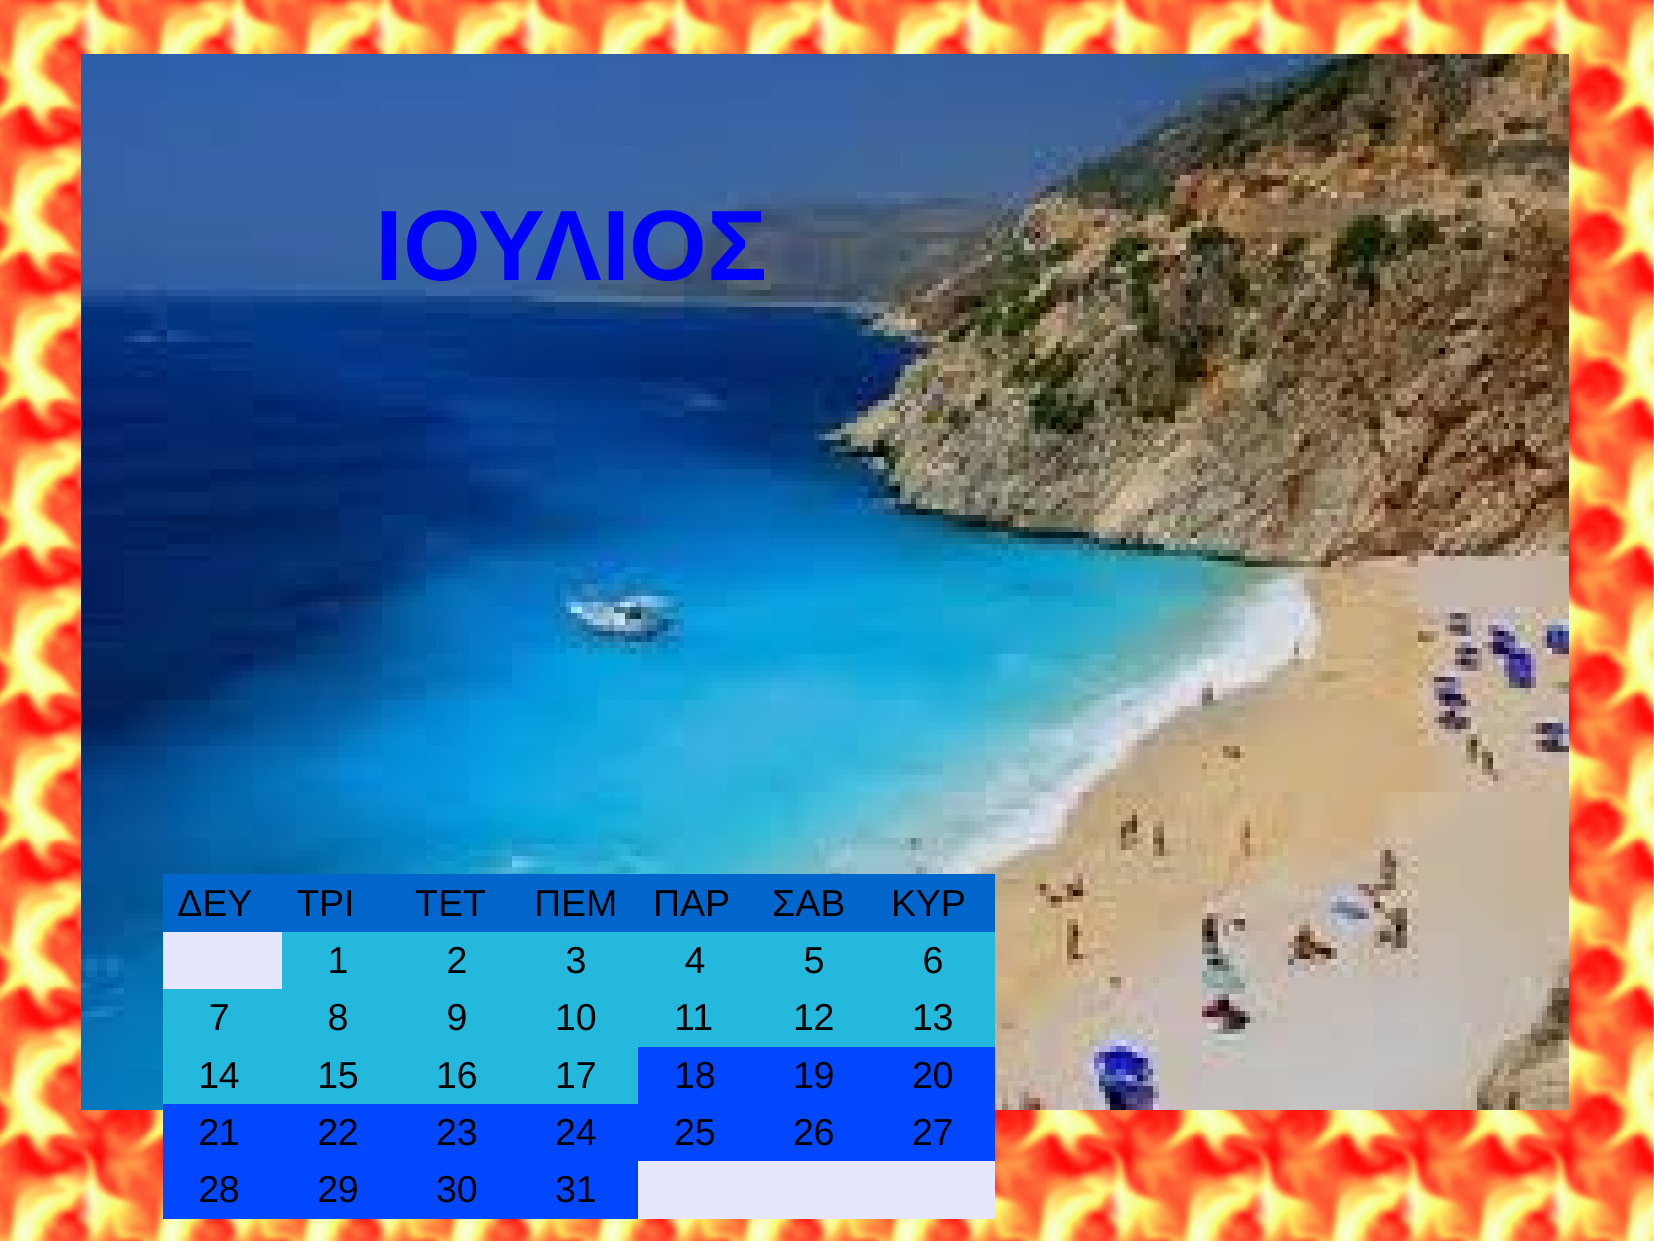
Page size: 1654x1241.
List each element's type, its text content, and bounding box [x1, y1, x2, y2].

table_cell 27 [876, 1104, 995, 1161]
table_cell 4 [638, 932, 757, 989]
table_cell 8 [282, 989, 400, 1047]
table_cell 23 [400, 1104, 519, 1161]
table_cell 26 [757, 1104, 876, 1161]
table_cell 7 [163, 989, 282, 1047]
table_cell 3 [519, 932, 638, 989]
table_cell 13 [876, 989, 995, 1047]
table_cell 9 [400, 989, 519, 1047]
table_cell 14 [163, 1047, 282, 1104]
table_cell 5 [757, 932, 876, 989]
table_header ΣΑΒ [757, 874, 876, 932]
table_header ΤΕΤ [400, 874, 519, 932]
table_cell 19 [757, 1047, 876, 1104]
table_header ΔΕΥ [163, 874, 282, 932]
table_cell 17 [519, 1047, 638, 1104]
table_header ΤΡΙ [282, 874, 400, 932]
table_cell 12 [757, 989, 876, 1047]
table_cell 31 [519, 1161, 638, 1219]
picture [0, 0, 1654, 1241]
table_cell [638, 1161, 757, 1219]
table_cell [163, 932, 282, 989]
table_cell 18 [638, 1047, 757, 1104]
table_header ΚΥΡ [876, 874, 995, 932]
table_cell 22 [282, 1104, 400, 1161]
table_cell 6 [876, 932, 995, 989]
table_cell 20 [876, 1047, 995, 1104]
table_header ΠΕΜ [519, 874, 638, 932]
table_cell 2 [400, 932, 519, 989]
table_header ΠΑΡ [638, 874, 757, 932]
text_box ΙΟΥΛΙΟΣ [360, 183, 784, 310]
table_cell 11 [638, 989, 757, 1047]
table_cell 10 [519, 989, 638, 1047]
table_cell 30 [400, 1161, 519, 1219]
table_cell 21 [163, 1104, 282, 1161]
table_cell 15 [282, 1047, 400, 1104]
table_cell 16 [400, 1047, 519, 1104]
table_cell 28 [163, 1161, 282, 1219]
table_cell 24 [519, 1104, 638, 1161]
table_cell [757, 1161, 876, 1219]
table_cell 1 [282, 932, 400, 989]
table_cell [876, 1161, 995, 1219]
table_cell 25 [638, 1104, 757, 1161]
table_cell 29 [282, 1161, 400, 1219]
